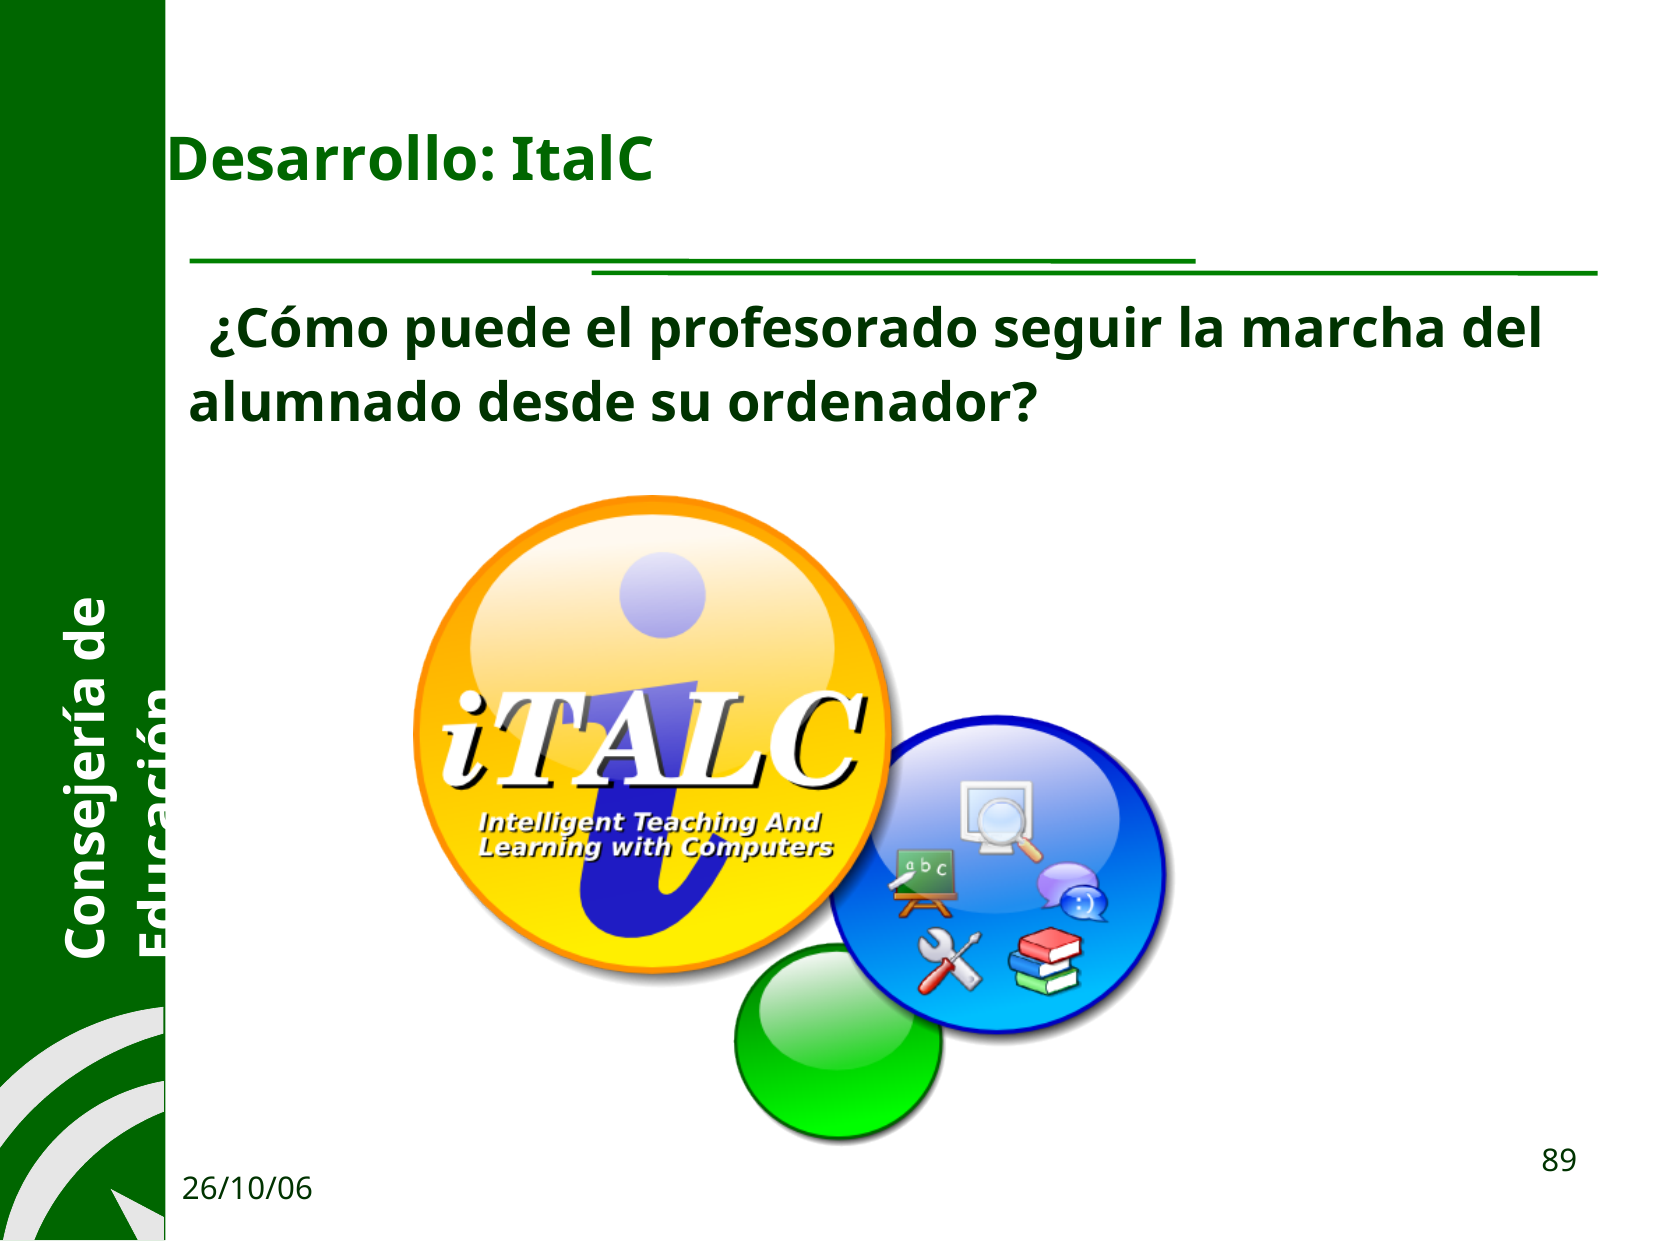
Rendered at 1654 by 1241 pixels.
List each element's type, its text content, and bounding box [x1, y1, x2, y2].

picture [413, 495, 1181, 1152]
title Desarrollo: ItalC [165, 53, 1654, 261]
list ¿Cómo puede el profesorado seguir la marcha del alumnado desde su ordenador? [189, 289, 1583, 1109]
